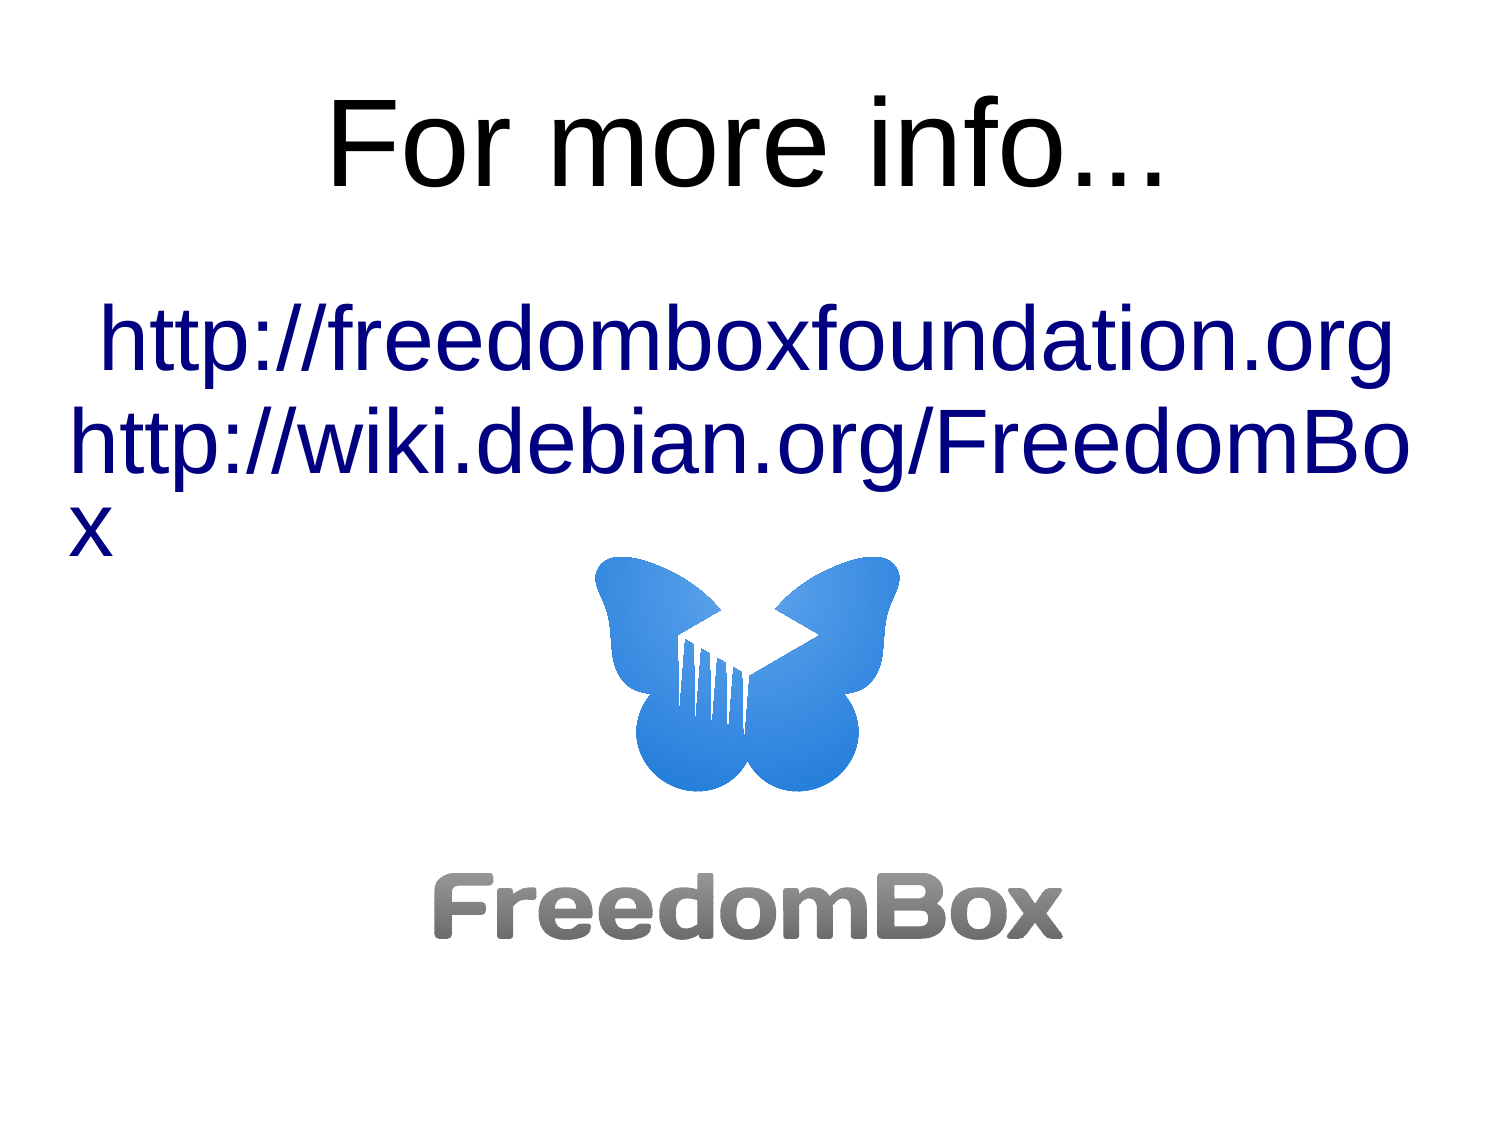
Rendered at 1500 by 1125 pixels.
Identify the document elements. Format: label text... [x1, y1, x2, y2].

picture [290, 408, 1207, 1089]
subtitle For more info... http://freedomboxfoundation.org http://wiki.debian.org/FreedomBox [68, 10, 1429, 556]
